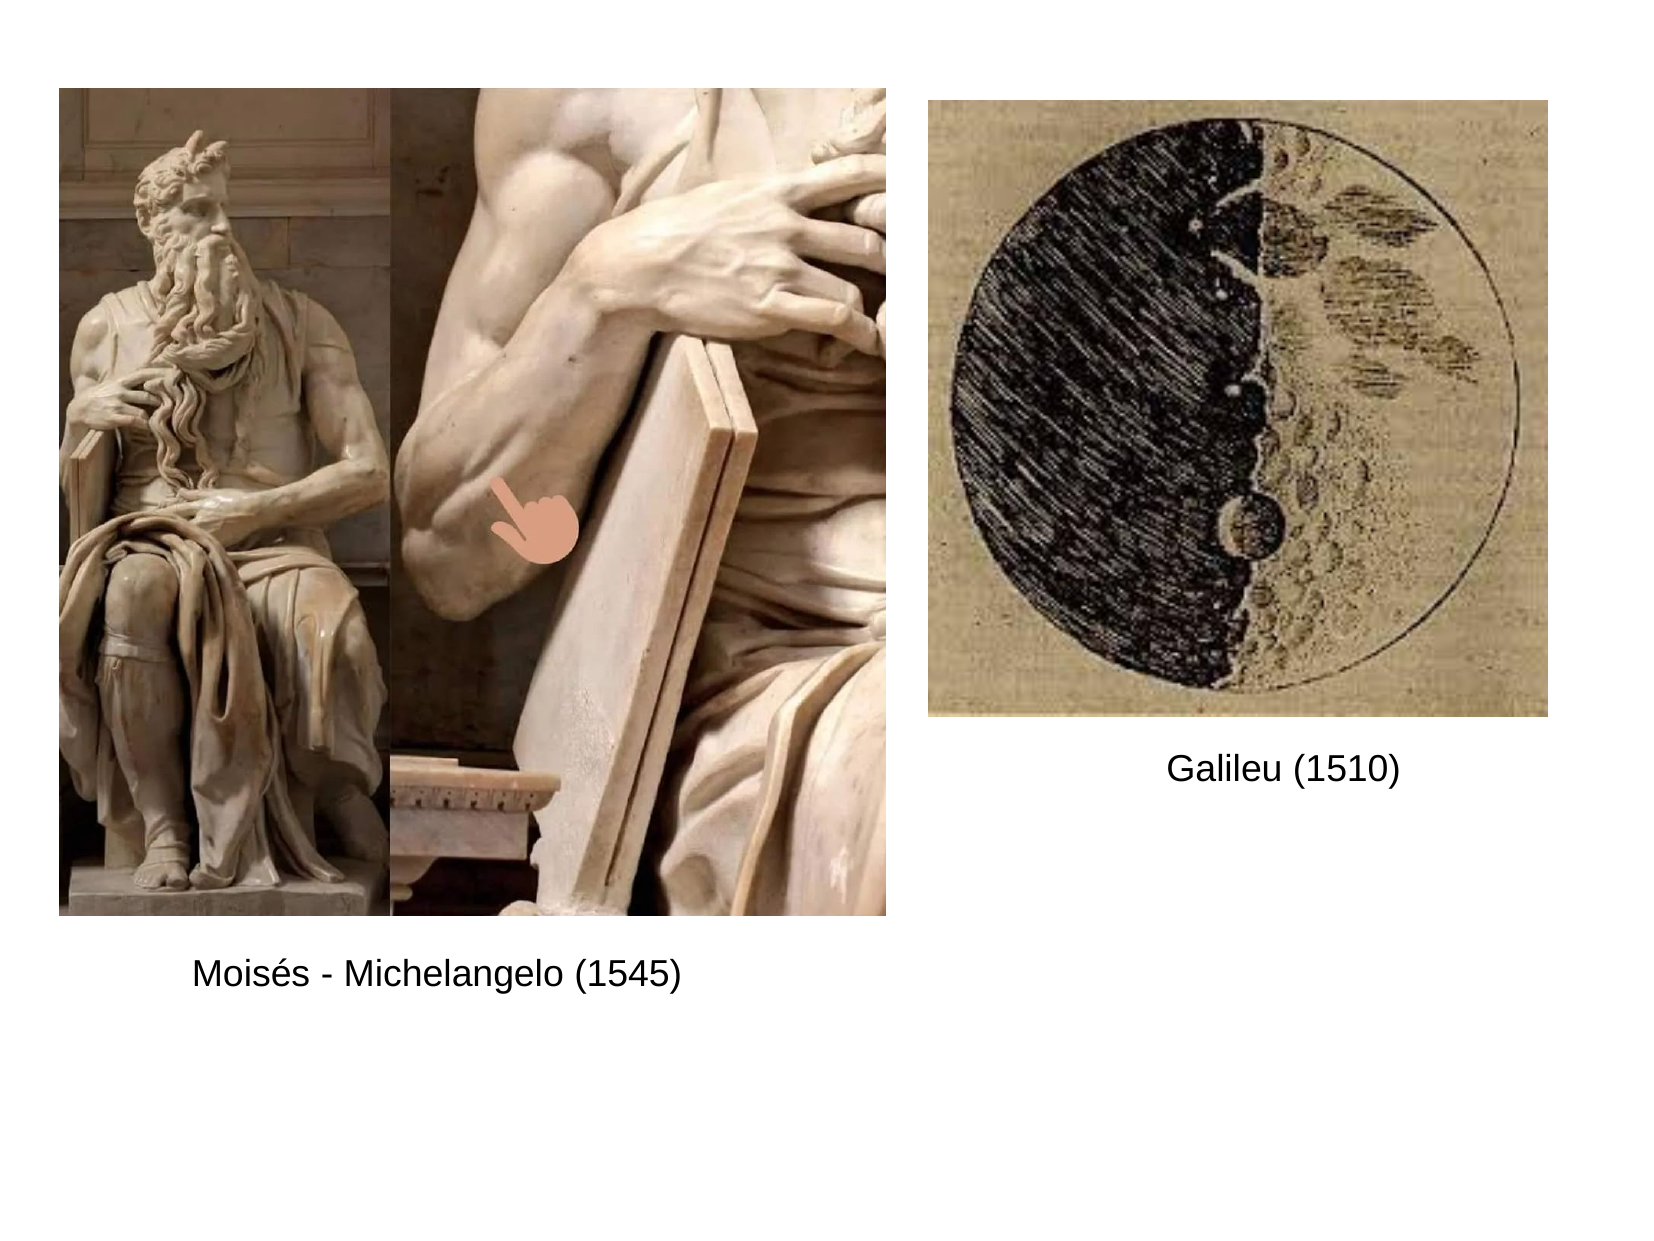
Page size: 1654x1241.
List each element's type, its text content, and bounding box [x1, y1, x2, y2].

picture [59, 88, 886, 916]
text_box Moisés - Michelangelo (1545) [177, 944, 768, 1044]
text_box Galileu (1510) [1151, 740, 1418, 798]
picture [928, 100, 1548, 717]
